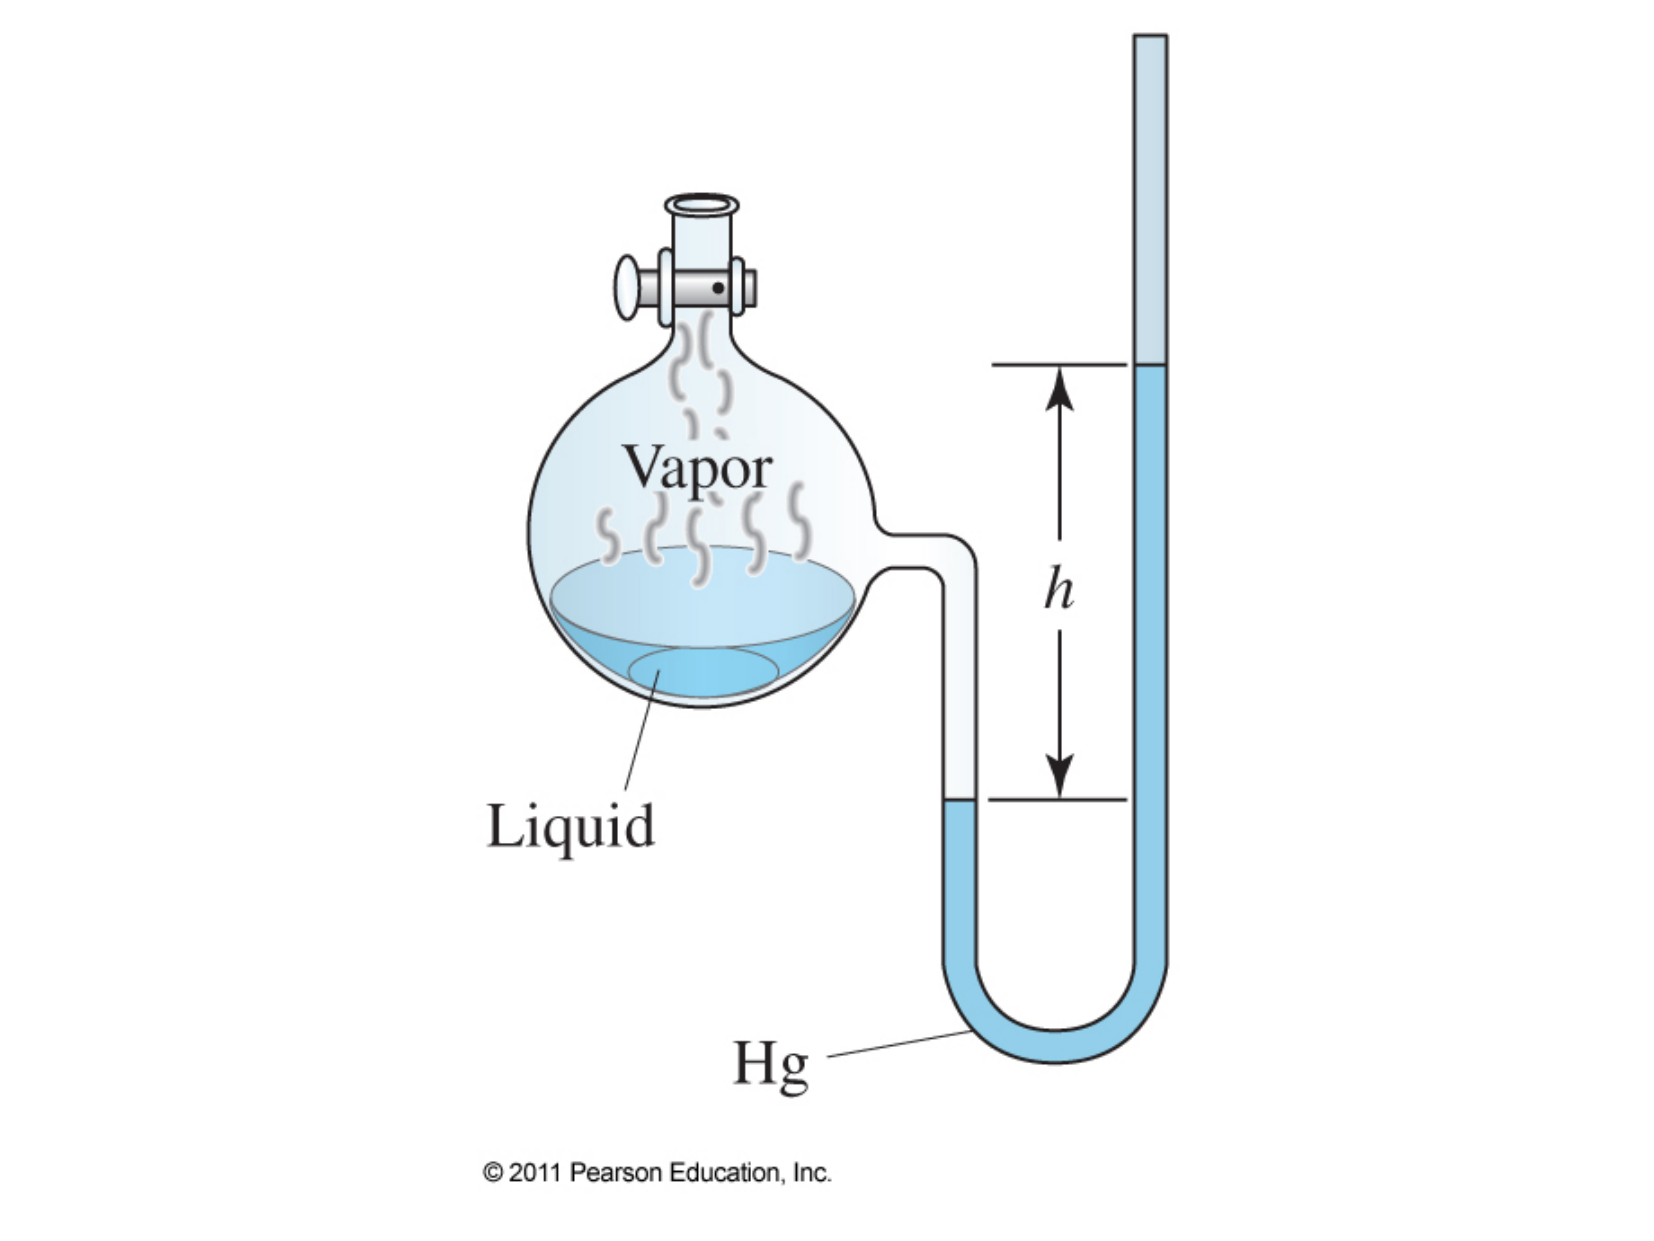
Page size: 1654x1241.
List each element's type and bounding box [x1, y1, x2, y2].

picture [449, 0, 1204, 1241]
